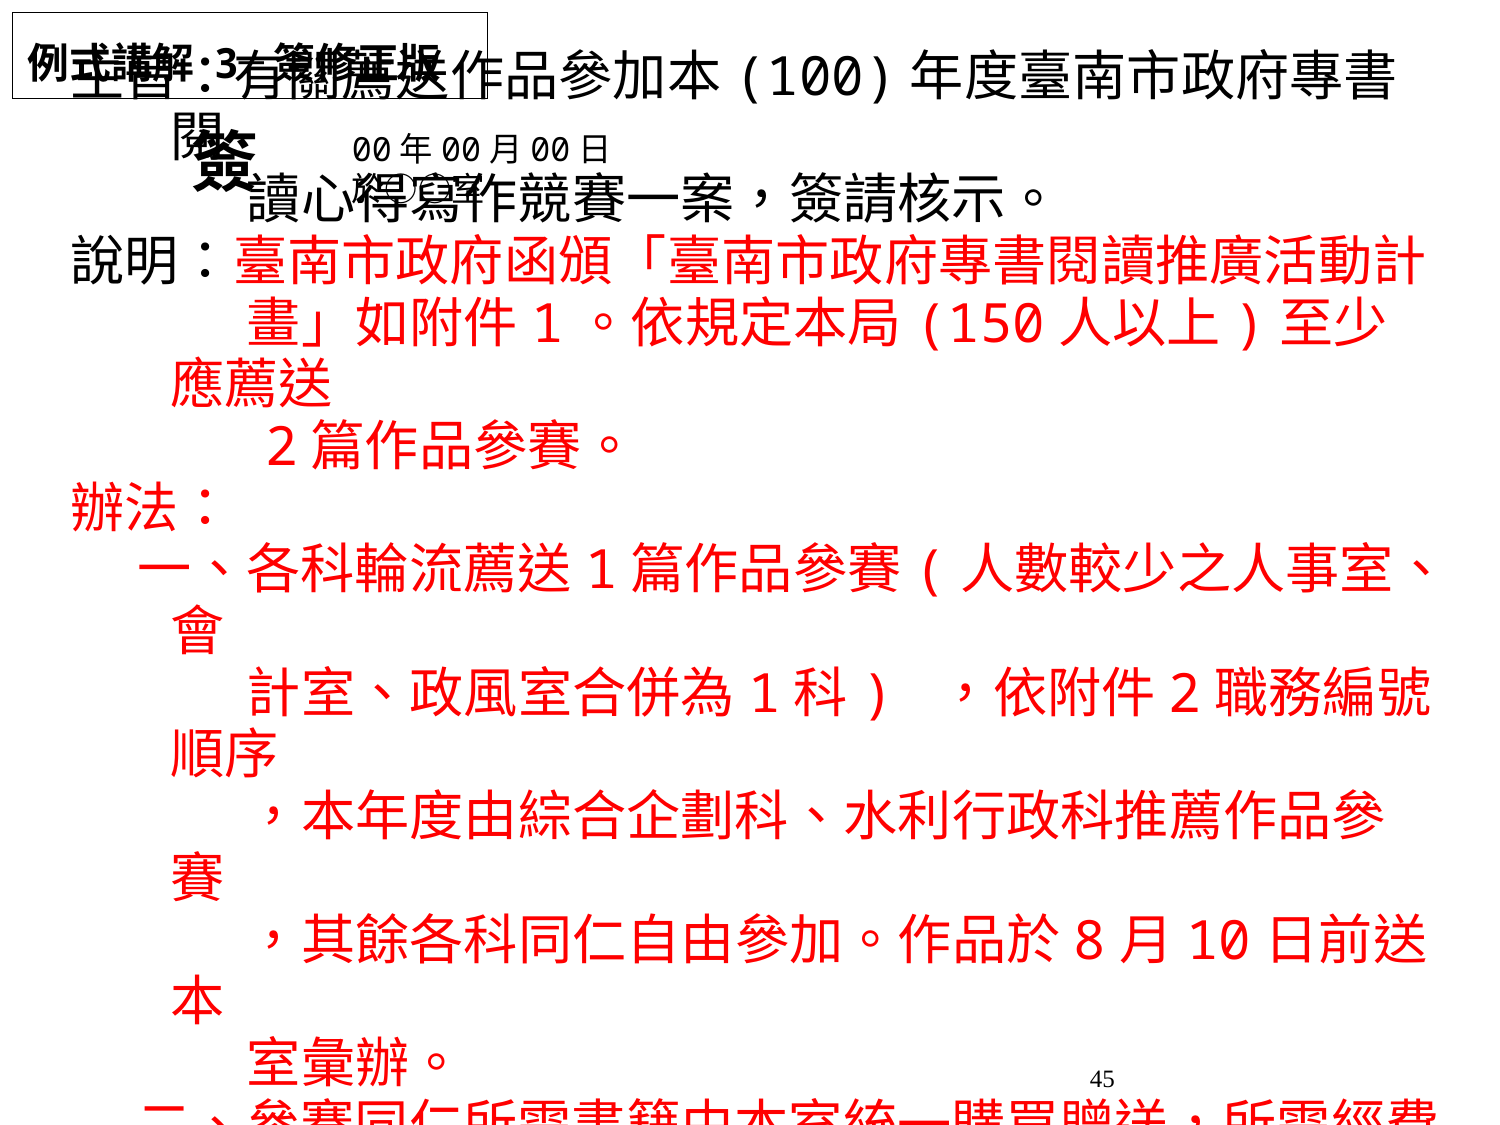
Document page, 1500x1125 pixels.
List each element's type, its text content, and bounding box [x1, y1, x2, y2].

text_box 00年00月00日 於○○室 [336, 121, 644, 216]
text_box [557, 117, 1105, 179]
text_box 簽 [176, 111, 272, 208]
text_box 例式講解 3─簽修正版 [12, 12, 488, 99]
text_box 主旨：有關薦送作品參加本(100)年度臺南市政府專書閱 讀心得寫作競賽一案，簽請核示。 說明：臺南市政府函頒「臺南市政府專書閱讀推廣活動計 畫」如附件1。依規定本局(150人以上)至少應薦送 2篇作品參賽。 辦法： 一、各科輪流薦送1篇作品參賽(人數較少之人事室、會 計室、政風室合併為1科) ，依附件2職務編號順序 ，本年度由綜合企劃科、水利行政科推薦作品參賽 ，其餘各科同仁自由參加。作品於8月10日前送本 室彙辦。 二、參賽同仁所需書籍由本室統一購買贈送，所需經費 由一般行政業務項下勻支。 [55, 38, 1455, 1125]
